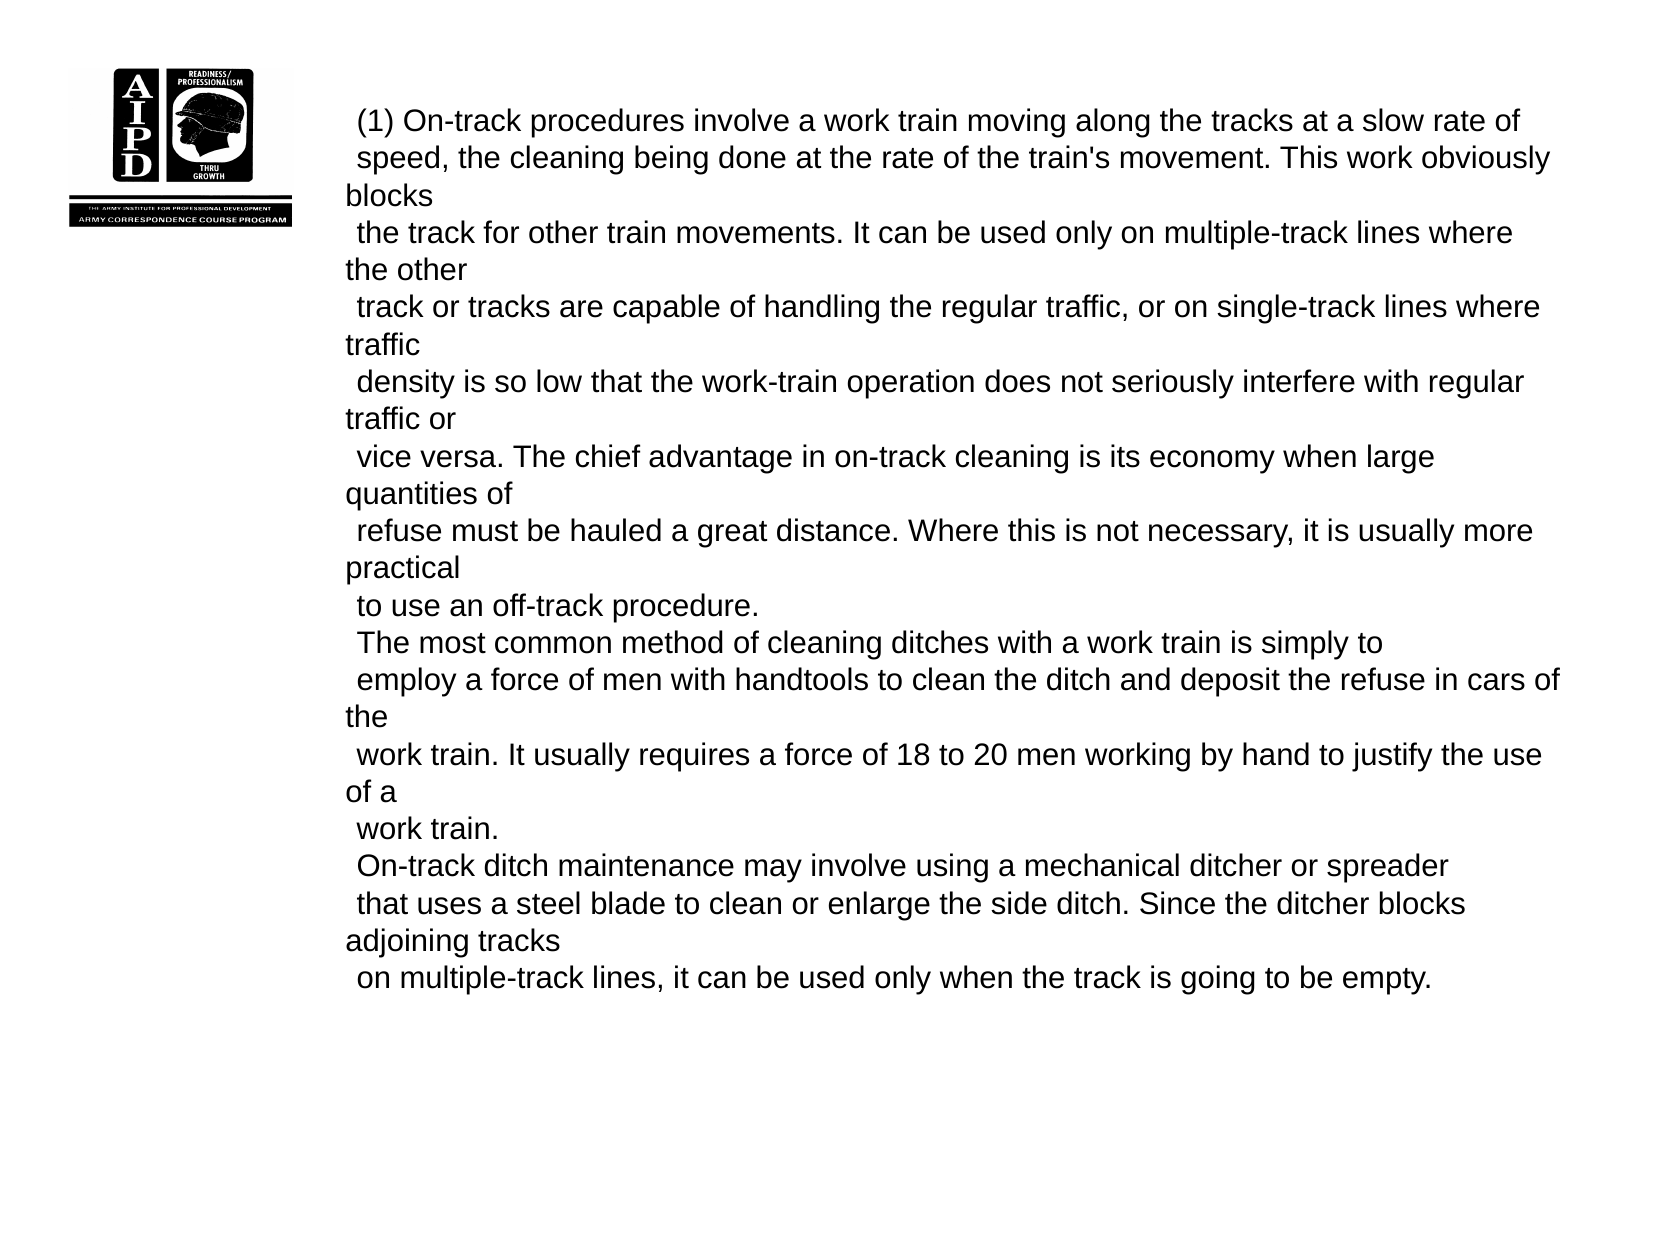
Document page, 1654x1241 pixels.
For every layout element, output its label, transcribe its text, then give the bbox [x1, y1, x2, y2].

picture [68, 68, 294, 228]
text_box (1) On-track procedures involve a work train moving along the tracks at a slow rate of speed, the cleaning being done at the rate of the train's movement. This work obviously blocks the track for other train movements. It can be used only on multiple-track lines where the other track or tracks are capable of handling the regular traffic, or on single-track lines where traffic density is so low that the work-train operation does not seriously interfere with regular traffic or vice versa. The chief advantage in on-track cleaning is its economy when large quantities of refuse must be hauled a great distance. Where this is not necessary, it is usually more practical to use an off-track procedure. The most common method of cleaning ditches with a work train is simply to employ a force of men with handtools to clean the ditch and deposit the refuse in cars of the work train. It usually requires a force of 18 to 20 men working by hand to justify the use of a work train. On-track ditch maintenance may involve using a mechanical ditcher or spreader that uses a steel blade to clean or enlarge the side ditch. Since the ditcher blocks adjoining tracks on multiple-track lines, it can be used only when the track is going to be empty. [330, 92, 1580, 1003]
